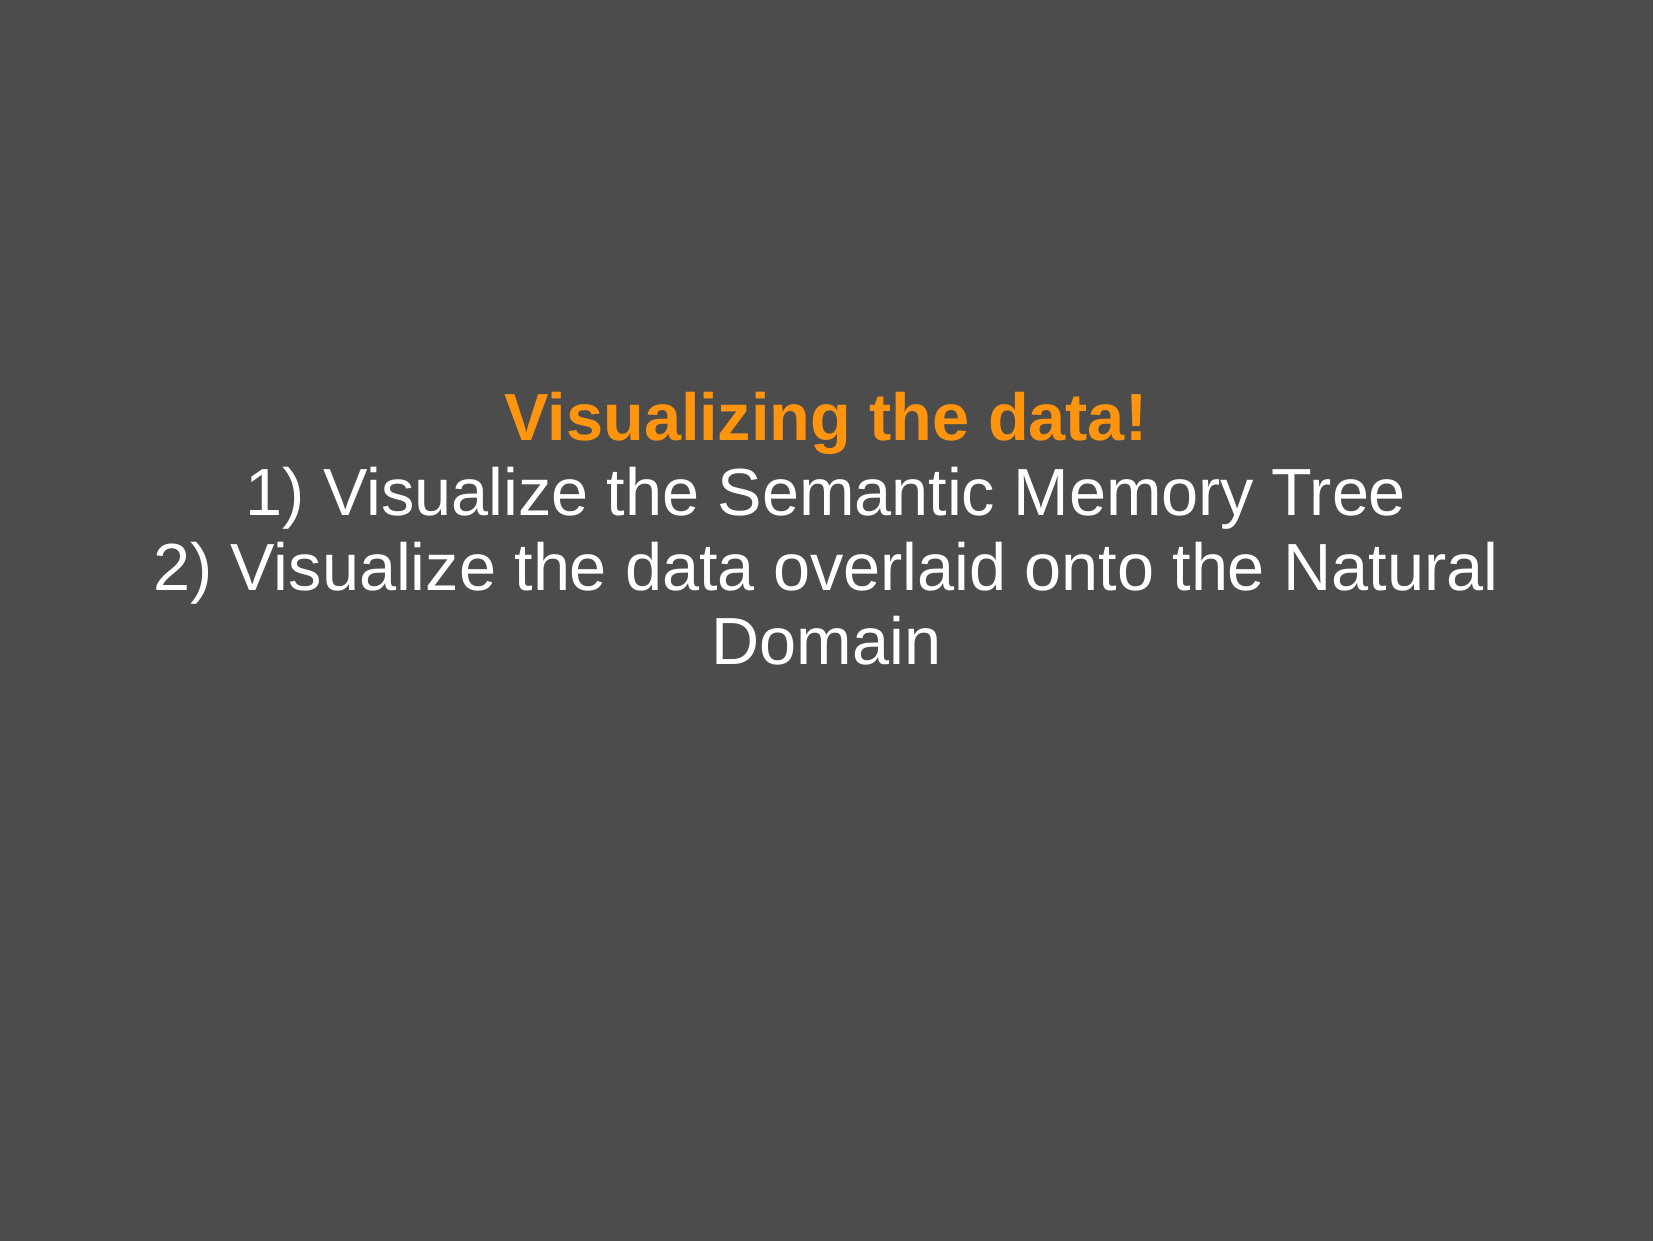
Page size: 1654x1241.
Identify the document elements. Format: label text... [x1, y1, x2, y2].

subtitle Visualizing the data! 1) Visualize the Semantic Memory Tree 2) Visualize the data overlaid onto the Natural Domain [82, 49, 1571, 1010]
